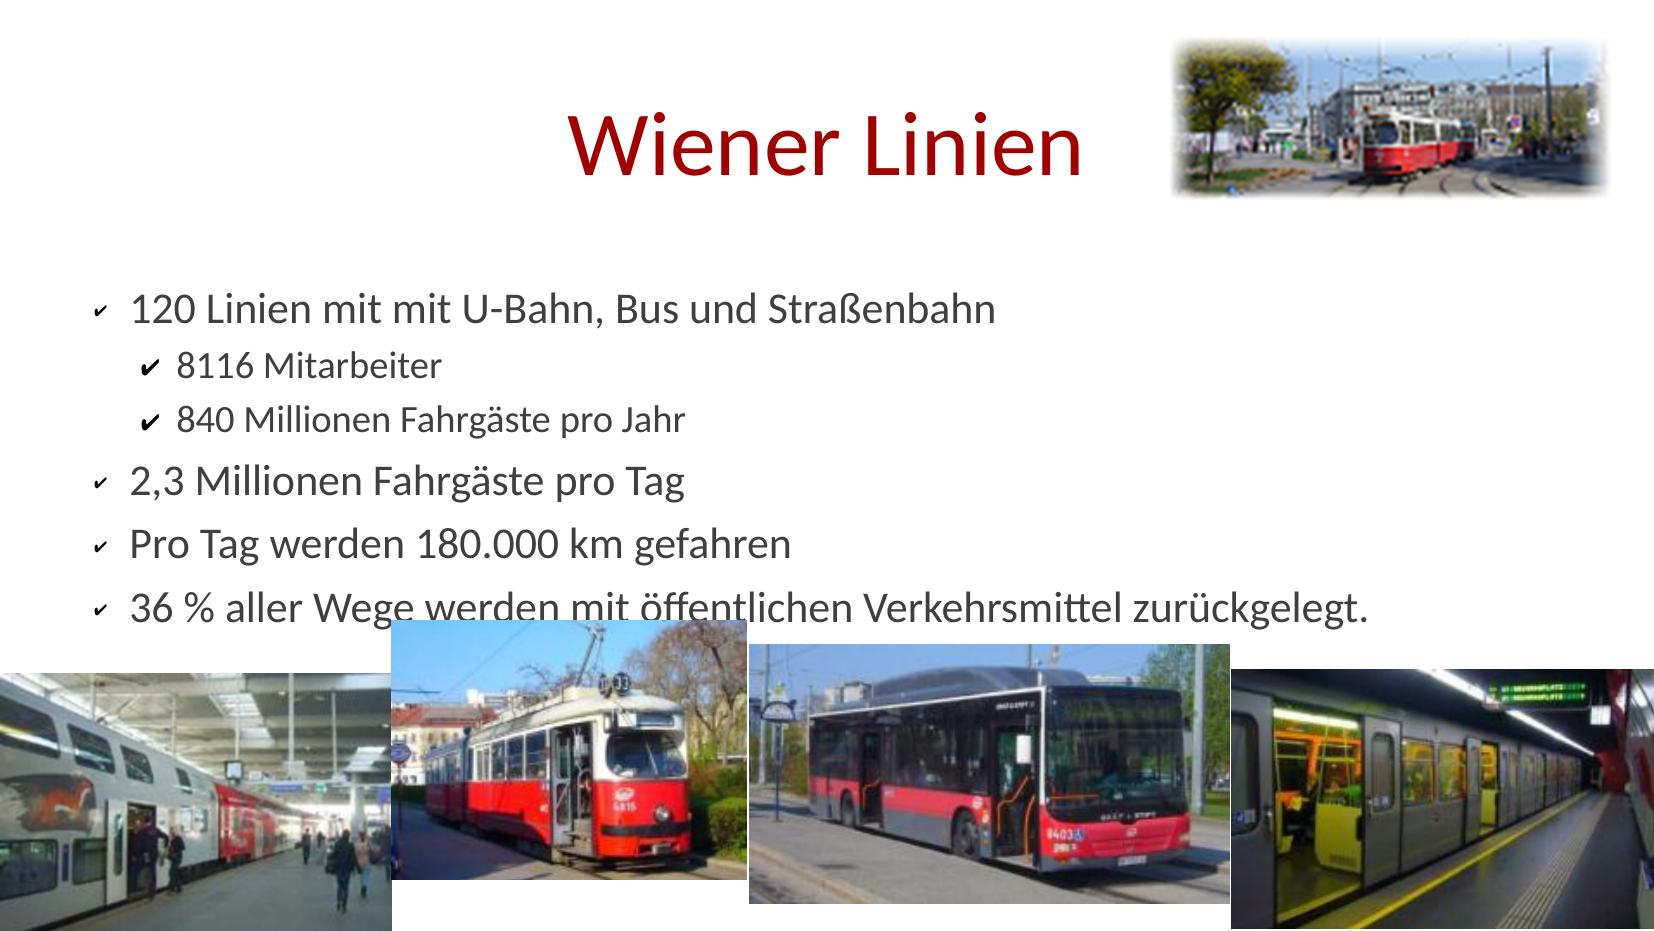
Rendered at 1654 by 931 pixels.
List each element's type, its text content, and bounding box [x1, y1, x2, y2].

picture [1169, 35, 1611, 201]
picture [0, 620, 747, 931]
title Wiener Linien [82, 49, 1571, 257]
picture [748, 643, 1654, 929]
list 120 Linien mit mit U-Bahn, Bus und Straßenbahn 8116 Mitarbeiter 840 Millionen Fahrgäste pro Jahr 2,3 Millionen Fahrgäste pro Tag Pro Tag werden 180.000 km gefahren 36 % aller Wege werden mit öffentlichen Verkehrsmittel zurückgelegt. [82, 290, 1571, 638]
